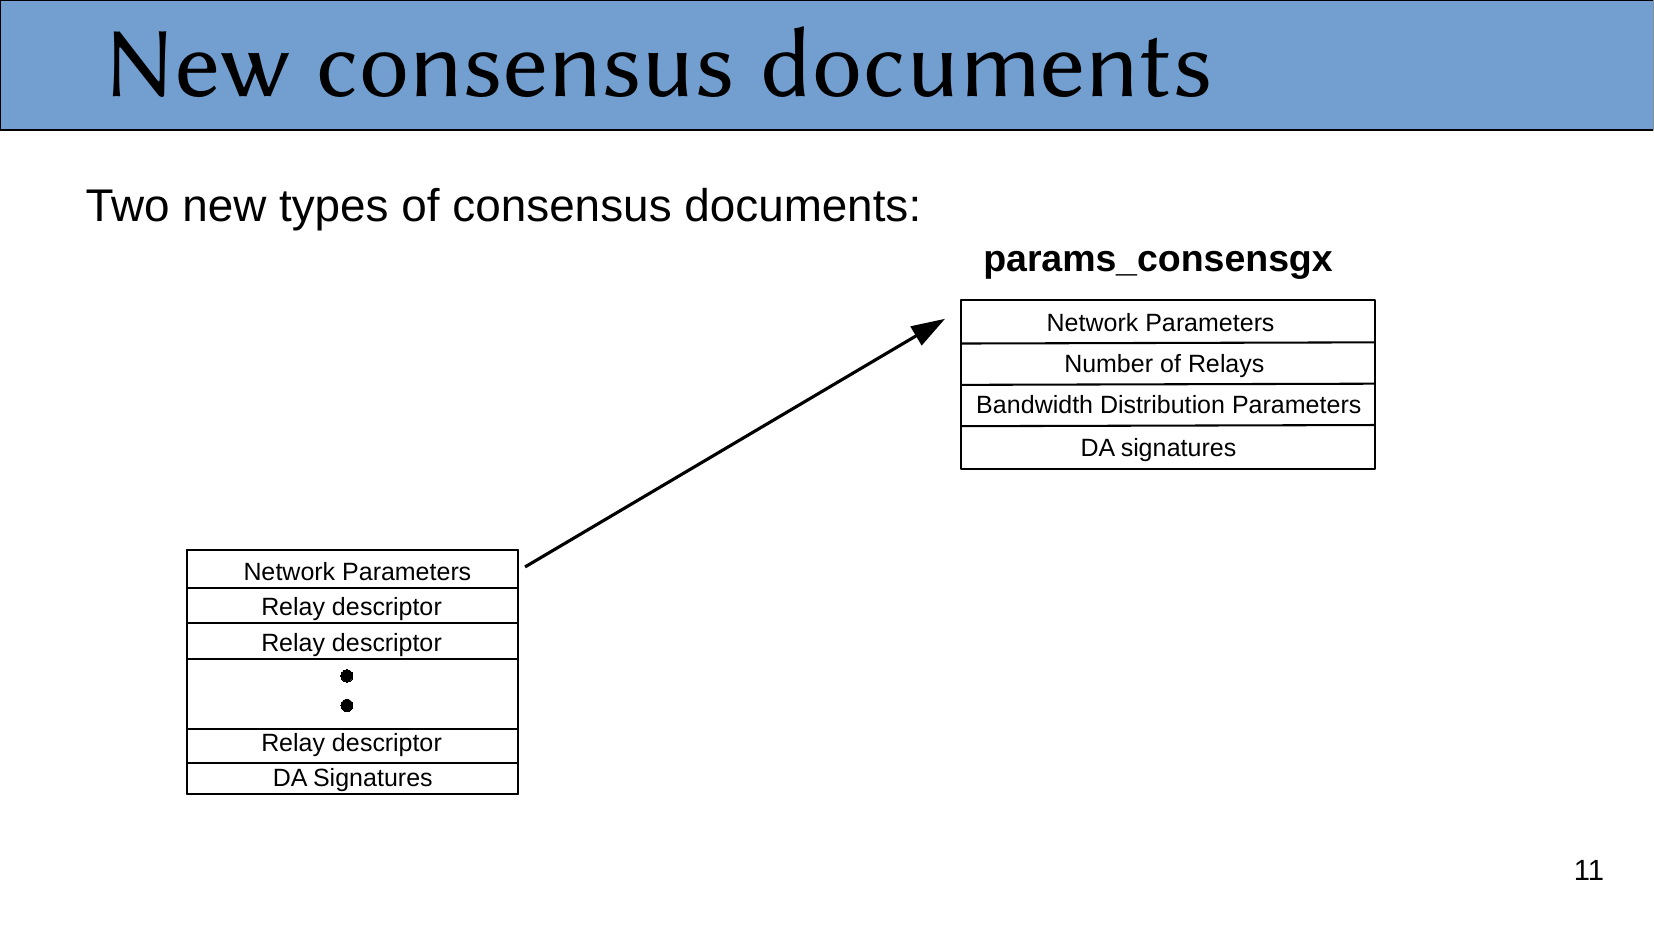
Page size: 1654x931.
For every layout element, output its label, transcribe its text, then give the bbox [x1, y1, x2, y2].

text_box New consensus documents [88, 0, 1654, 131]
text_box 11 [1559, 846, 1642, 928]
text_box DA signatures [1065, 426, 1252, 470]
text_box Number of Relays [1049, 342, 1381, 383]
text_box [960, 299, 1375, 469]
text_box Network Parameters [228, 550, 524, 593]
text_box [0, 0, 88, 130]
text_box [188, 551, 228, 587]
text_box Relay descriptor [246, 585, 542, 621]
text_box Relay descriptor [246, 721, 542, 765]
text_box Two new types of consensus documents: [70, 172, 957, 272]
text_box [187, 730, 246, 762]
text_box Network Parameters [1031, 301, 1299, 349]
text_box Relay descriptor [246, 621, 542, 664]
text_box [187, 624, 246, 658]
text_box params_consensgx [968, 230, 1441, 288]
text_box [187, 660, 519, 728]
text_box [187, 589, 246, 622]
text_box Bandwidth Distribution Parameters [961, 383, 1399, 483]
text_box DA Signatures [258, 756, 554, 800]
text_box [188, 764, 258, 793]
